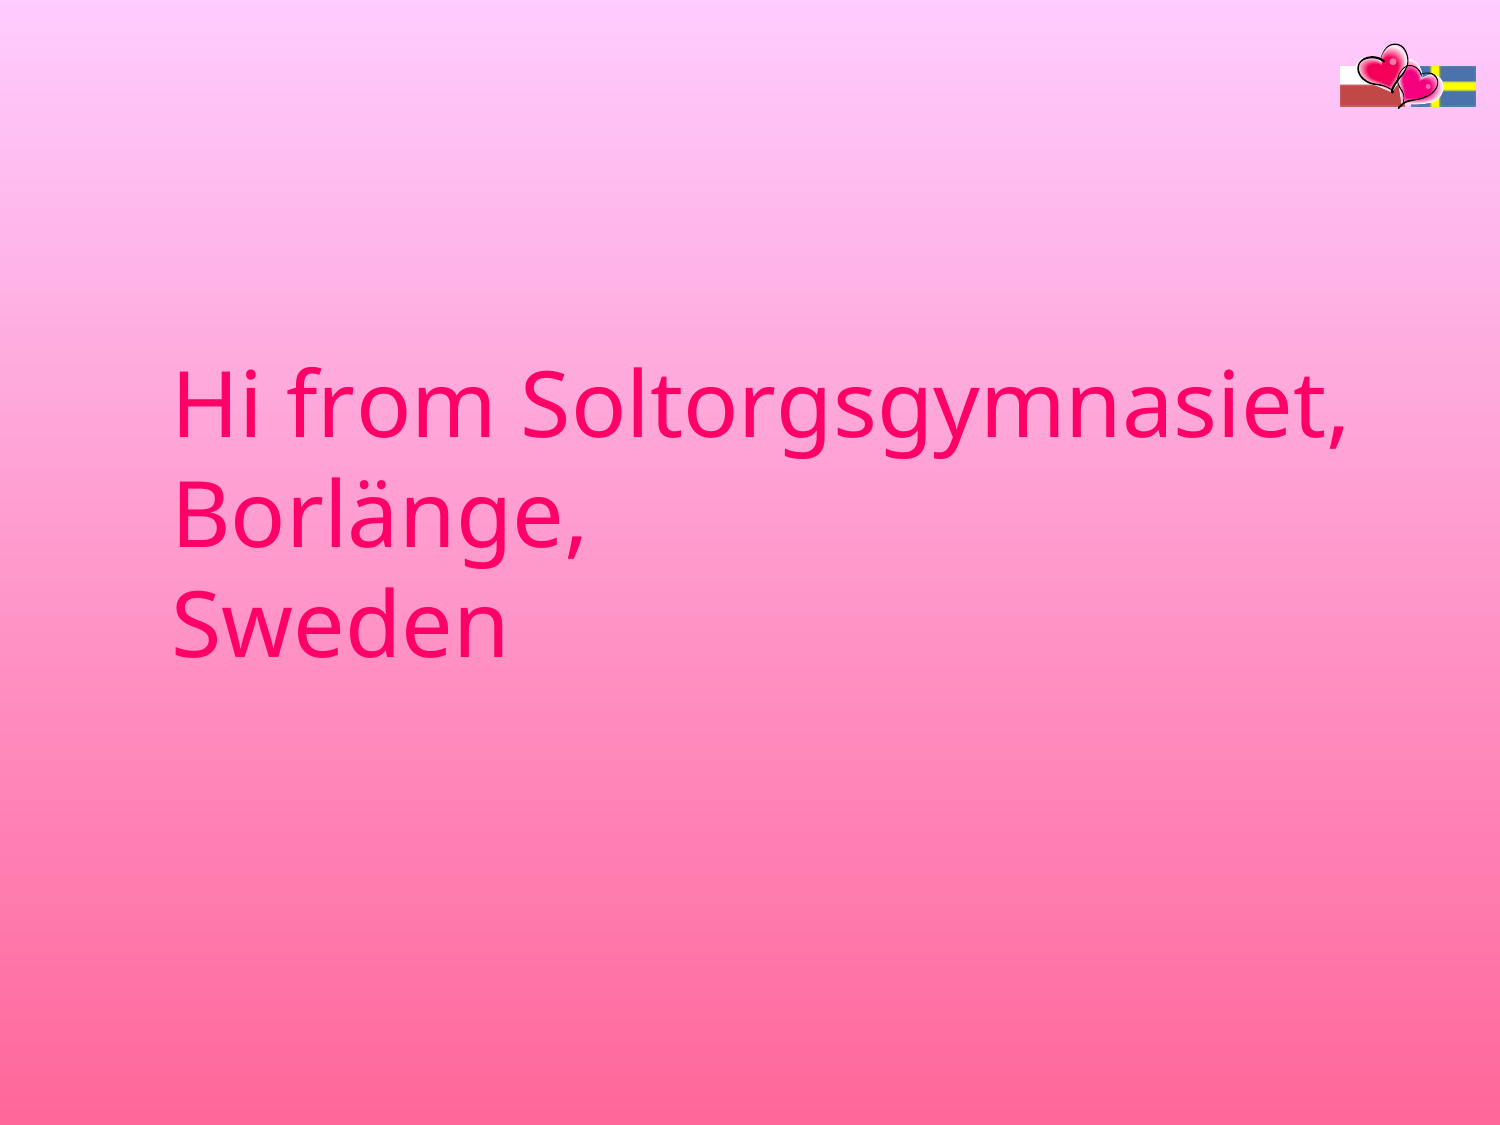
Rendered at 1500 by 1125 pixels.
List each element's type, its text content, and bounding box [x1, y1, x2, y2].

text_box Hi from Soltorgsgymnasiet, Borlänge, Sweden [156, 337, 1367, 684]
picture [1340, 42, 1476, 110]
